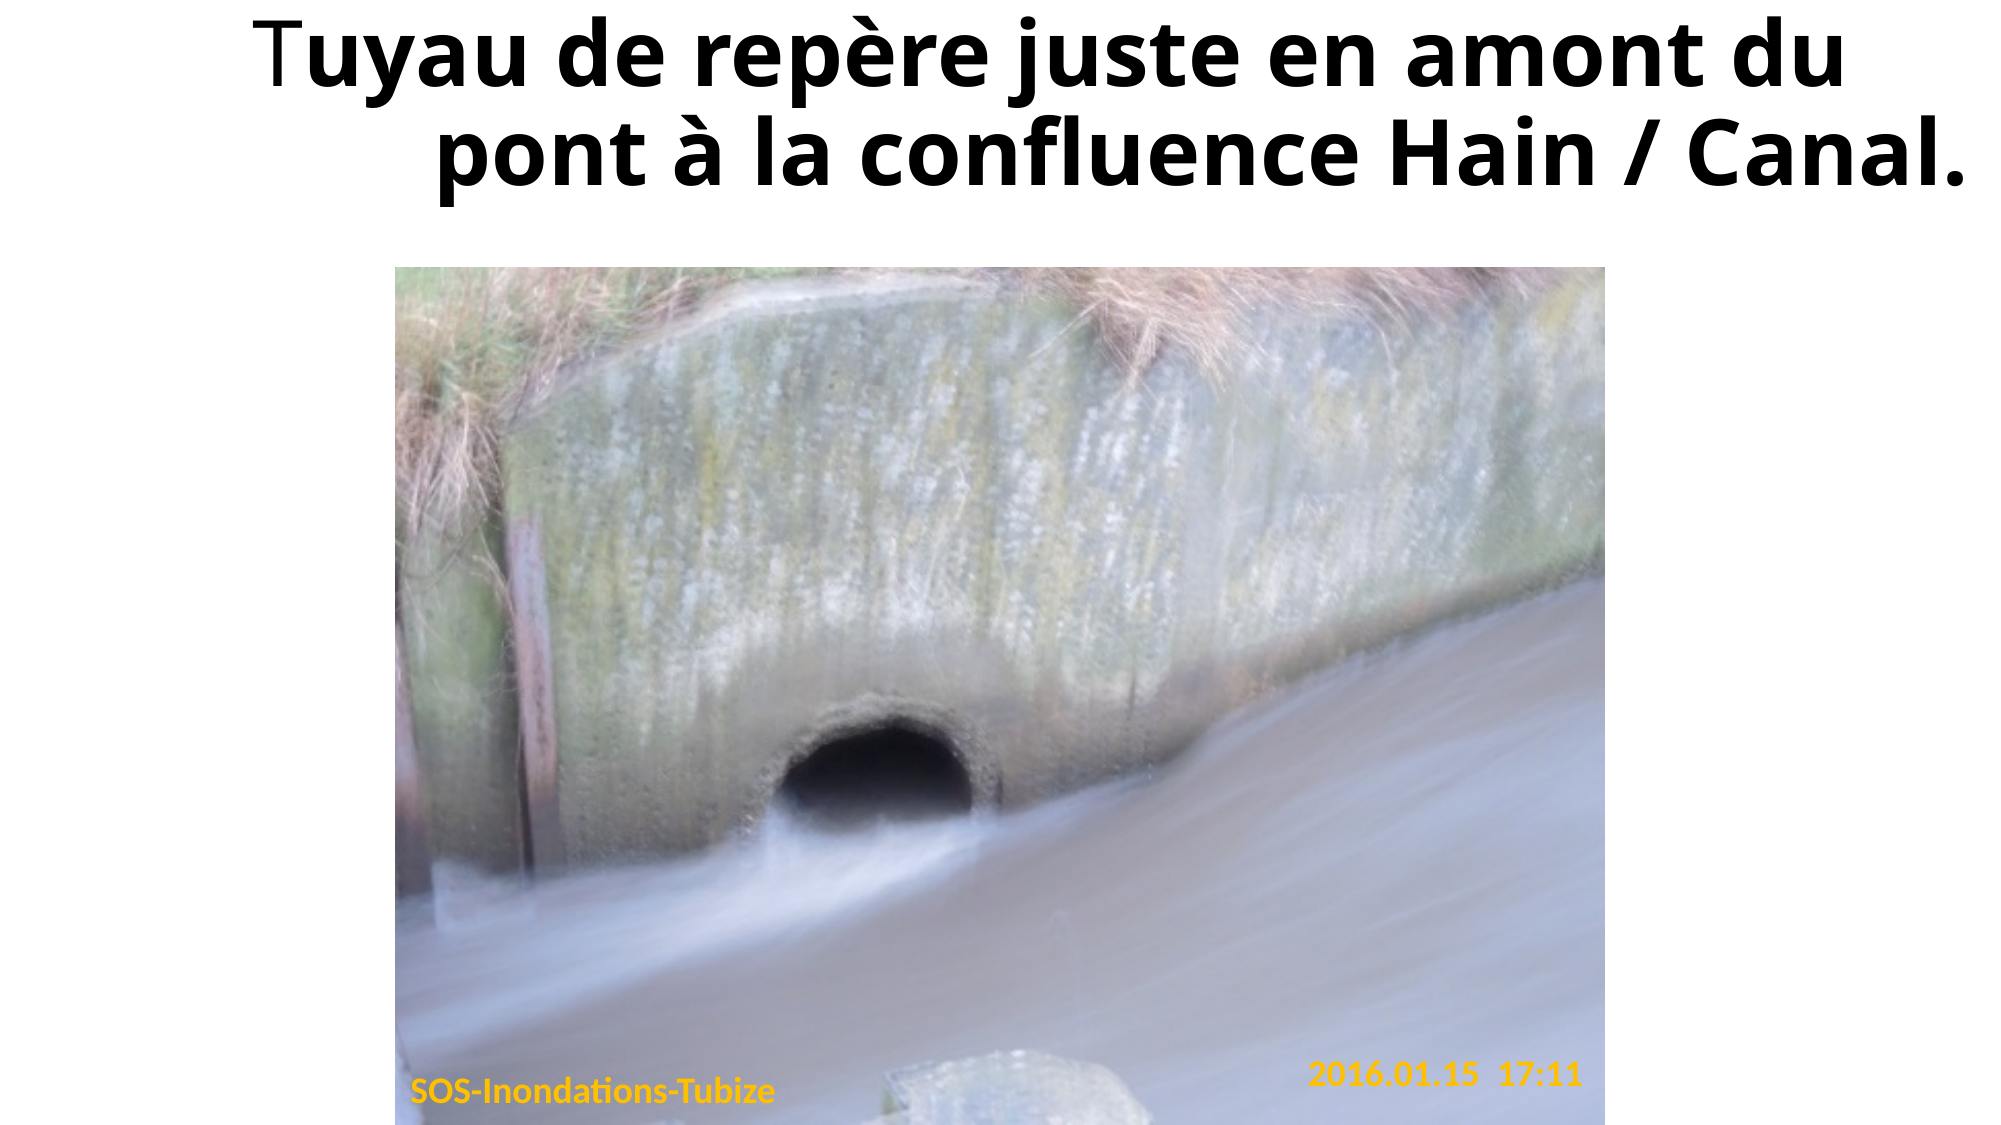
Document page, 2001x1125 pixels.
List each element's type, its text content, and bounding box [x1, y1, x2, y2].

picture [395, 267, 1605, 1125]
text_box SOS-Inondations-Tubize [395, 1058, 829, 1120]
title Tuyau de repère juste en amont du pont à la confluence Hain / Canal. [0, 0, 2000, 303]
text_box 2016.01.15 17:11 [1292, 1041, 1605, 1103]
